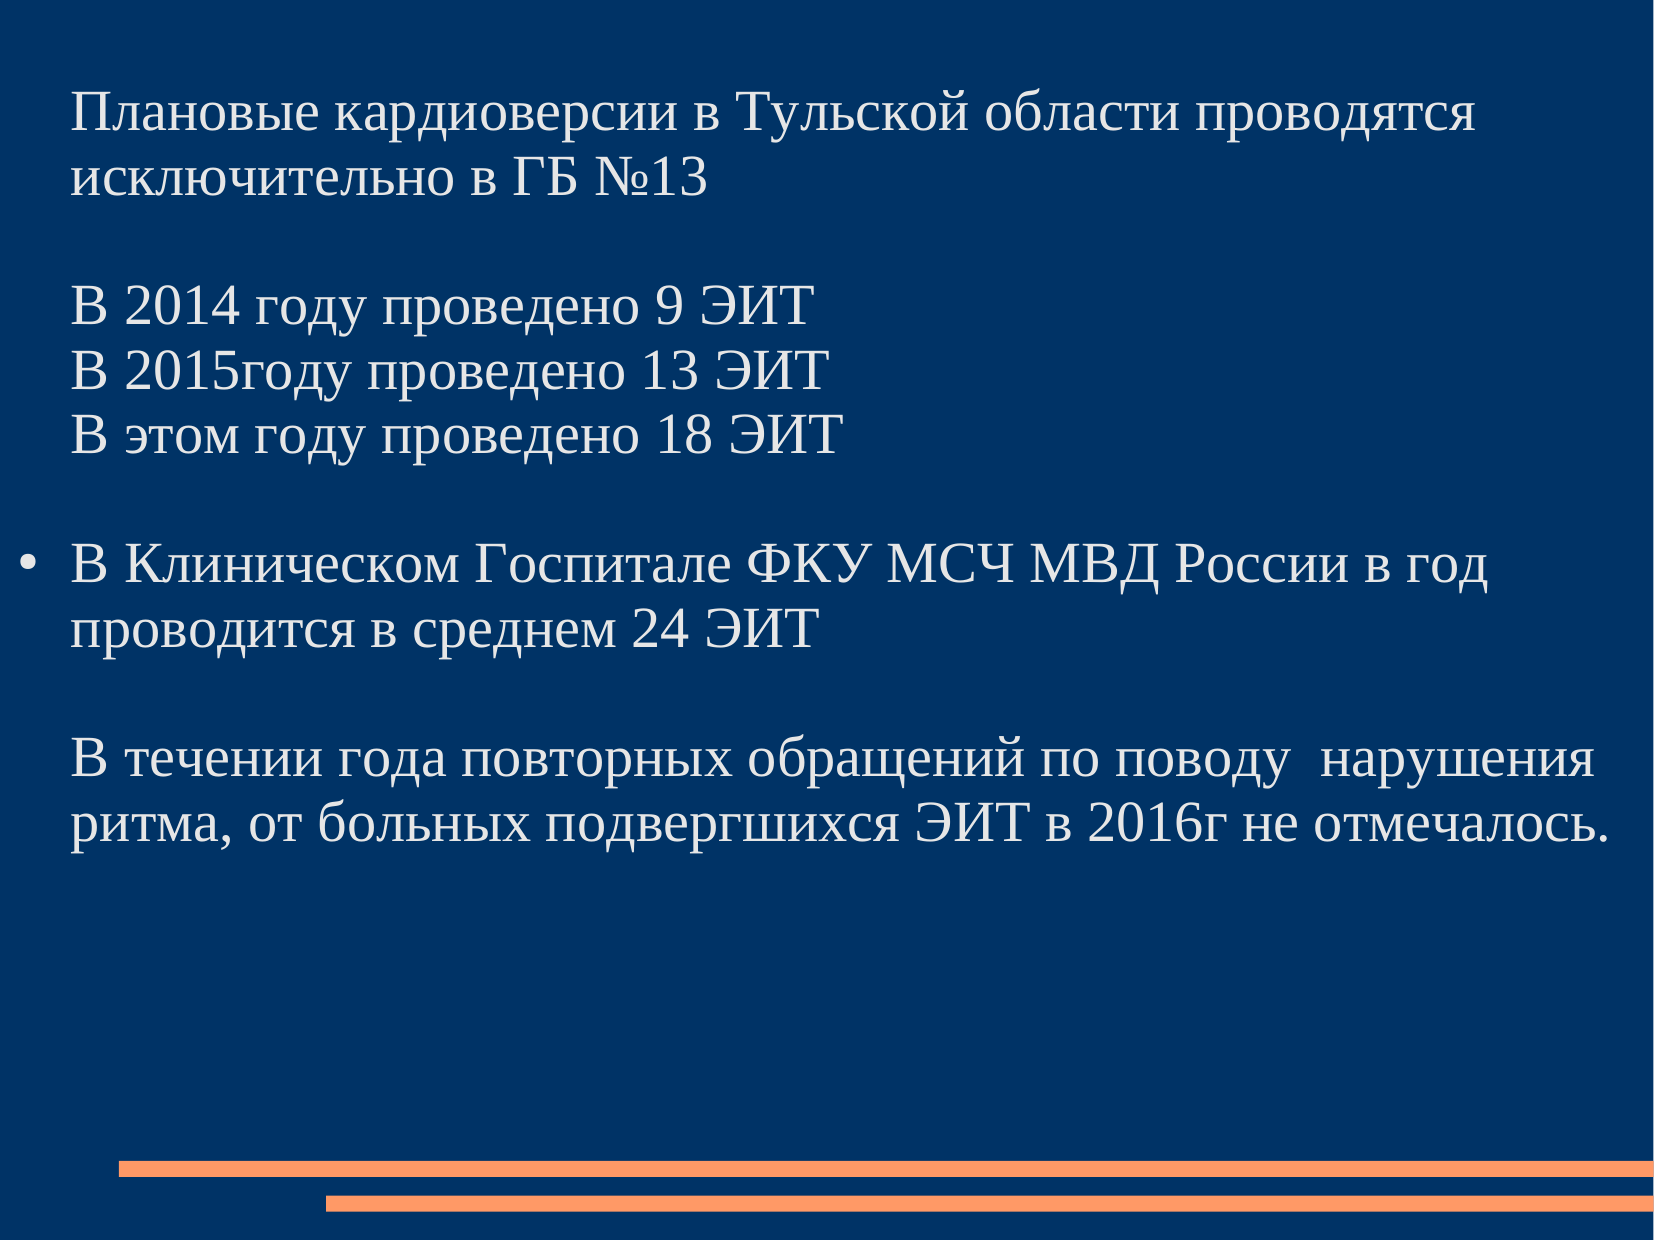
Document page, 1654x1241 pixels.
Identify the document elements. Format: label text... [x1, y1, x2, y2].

list Плановые кардиоверсии в Тульской области проводятся исключительно в ГБ №13 В 2014 году проведено 9 ЭИТ В 2015году проведено 13 ЭИТ В этом году проведено 18 ЭИТ В Клиническом Госпитале ФКУ МСЧ МВД России в год проводится в среднем 24 ЭИТ В течении года повторных обращений по поводу нарушения ритма, от больных подвергшихся ЭИТ в 2016г не отмечалось. [0, 23, 1642, 1241]
